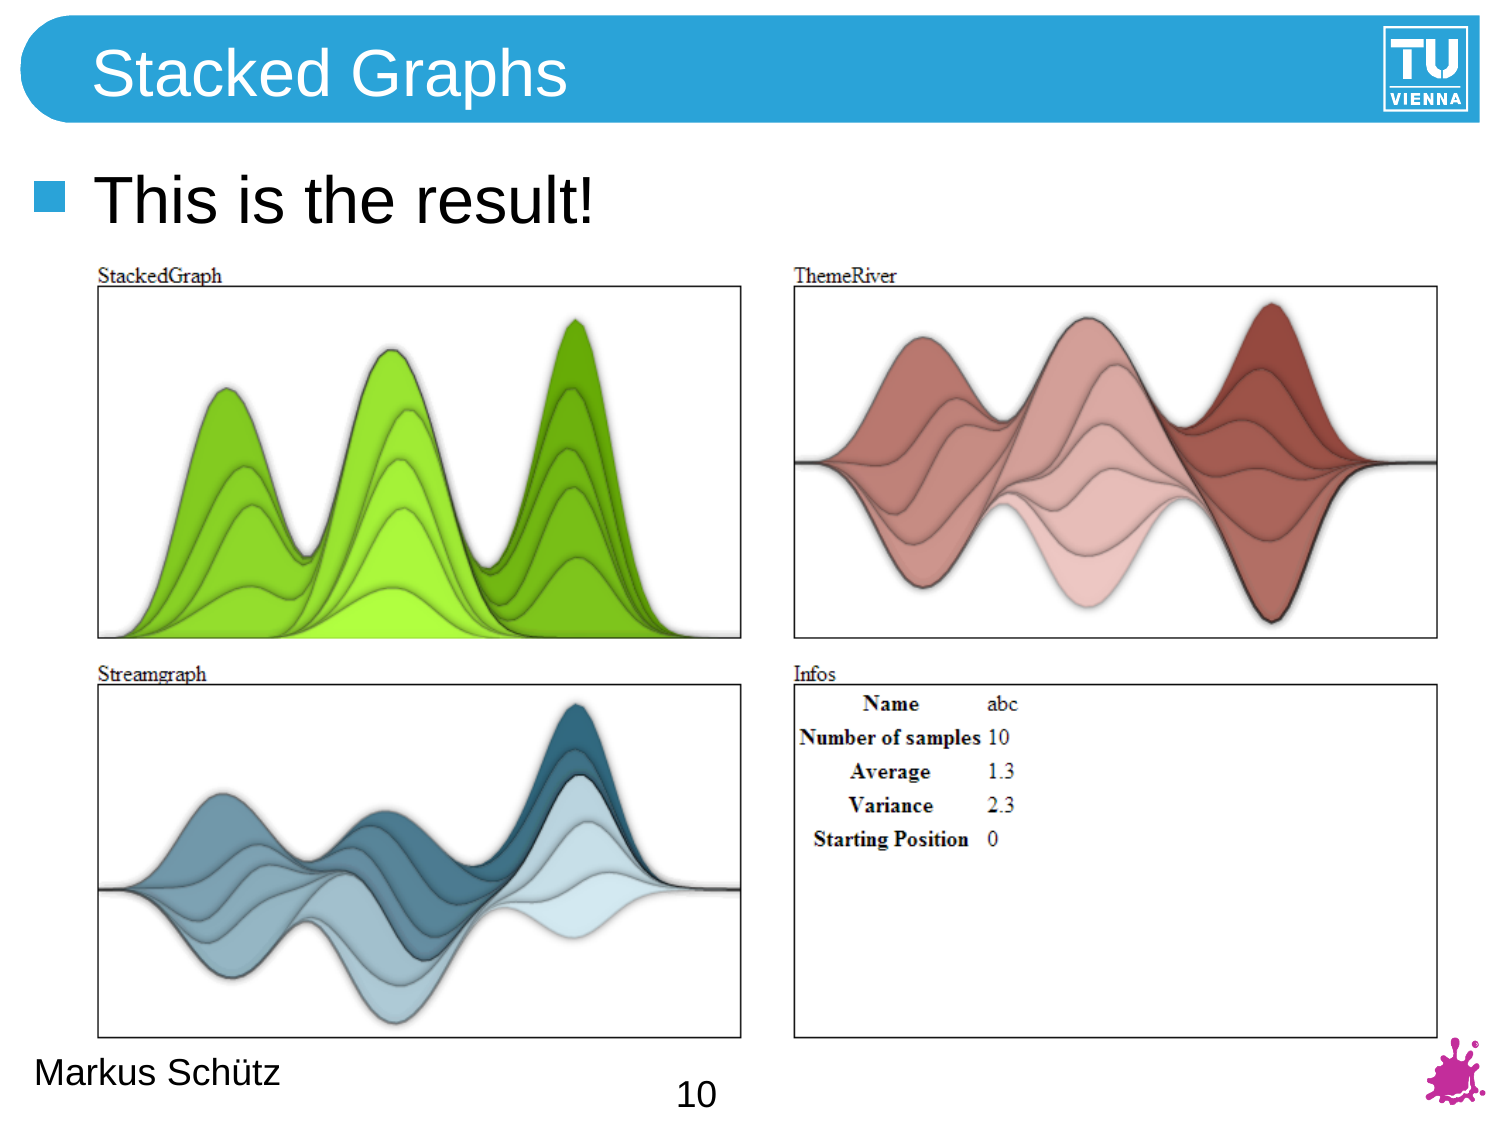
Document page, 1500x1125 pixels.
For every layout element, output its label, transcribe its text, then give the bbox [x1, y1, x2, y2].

title Stacked Graphs [76, 7, 1350, 132]
list This is the result! [19, 148, 1481, 1047]
picture [82, 259, 1445, 1047]
